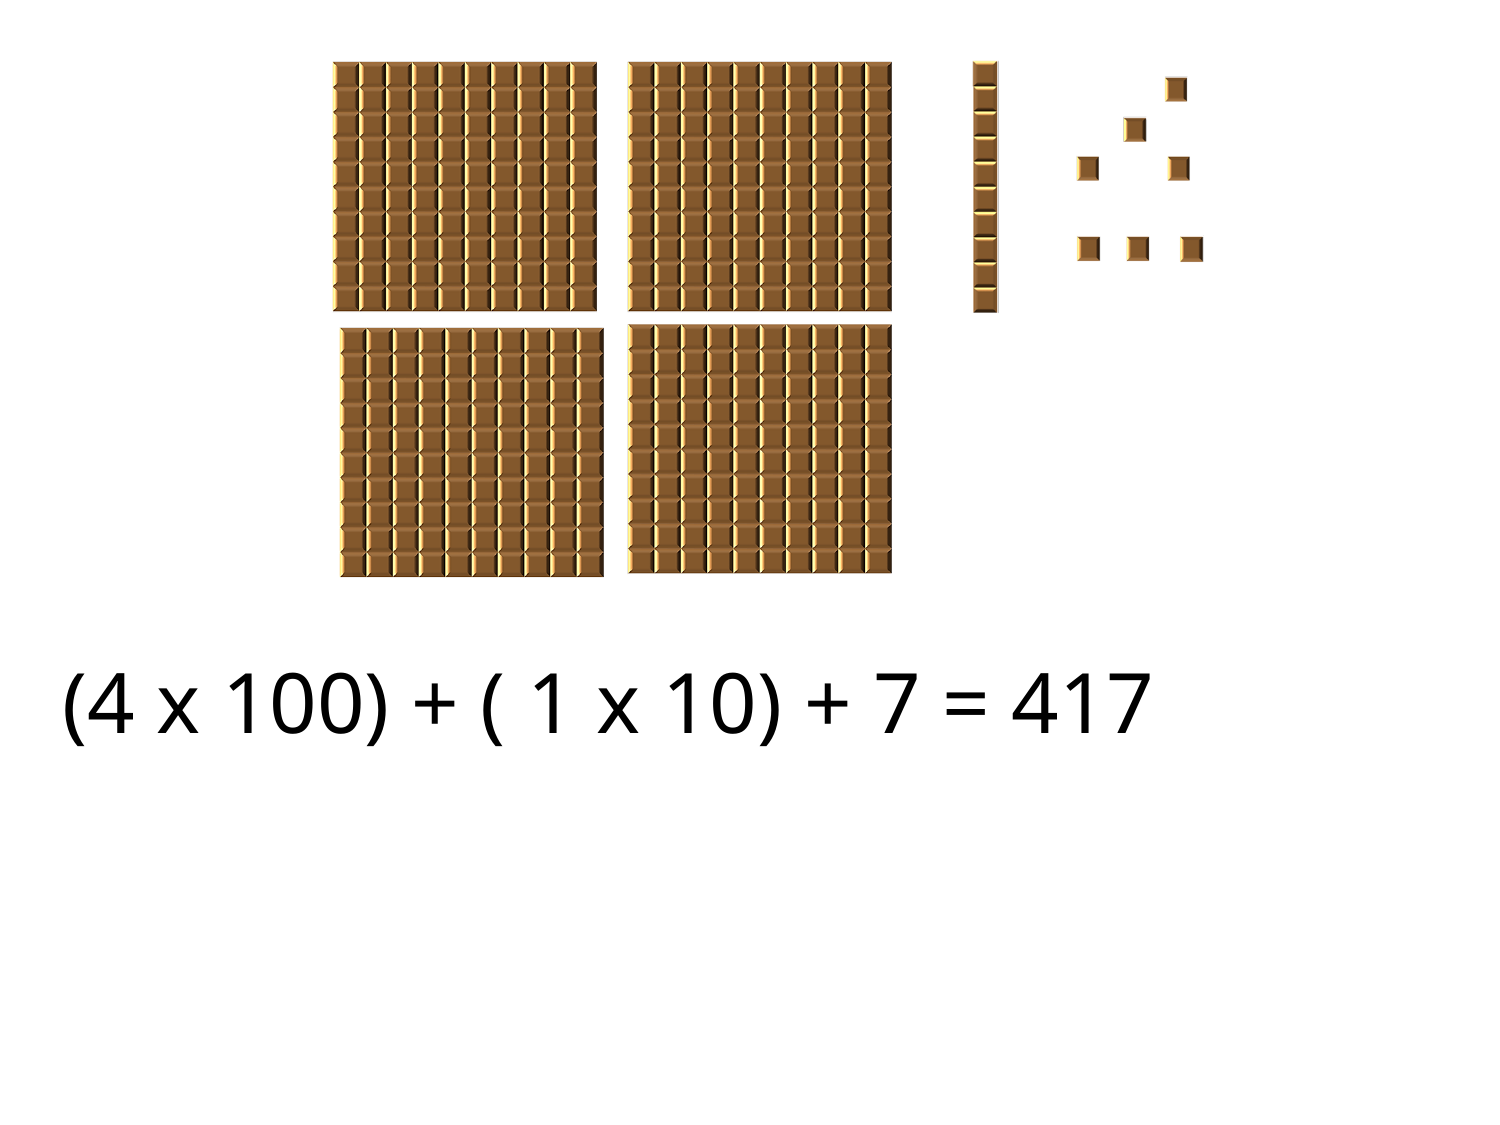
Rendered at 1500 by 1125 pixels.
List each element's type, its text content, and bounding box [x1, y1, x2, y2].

text_box (4 x 100) + ( 1 x 10) + 7 = 417 [48, 643, 1170, 758]
picture [331, 59, 1204, 579]
